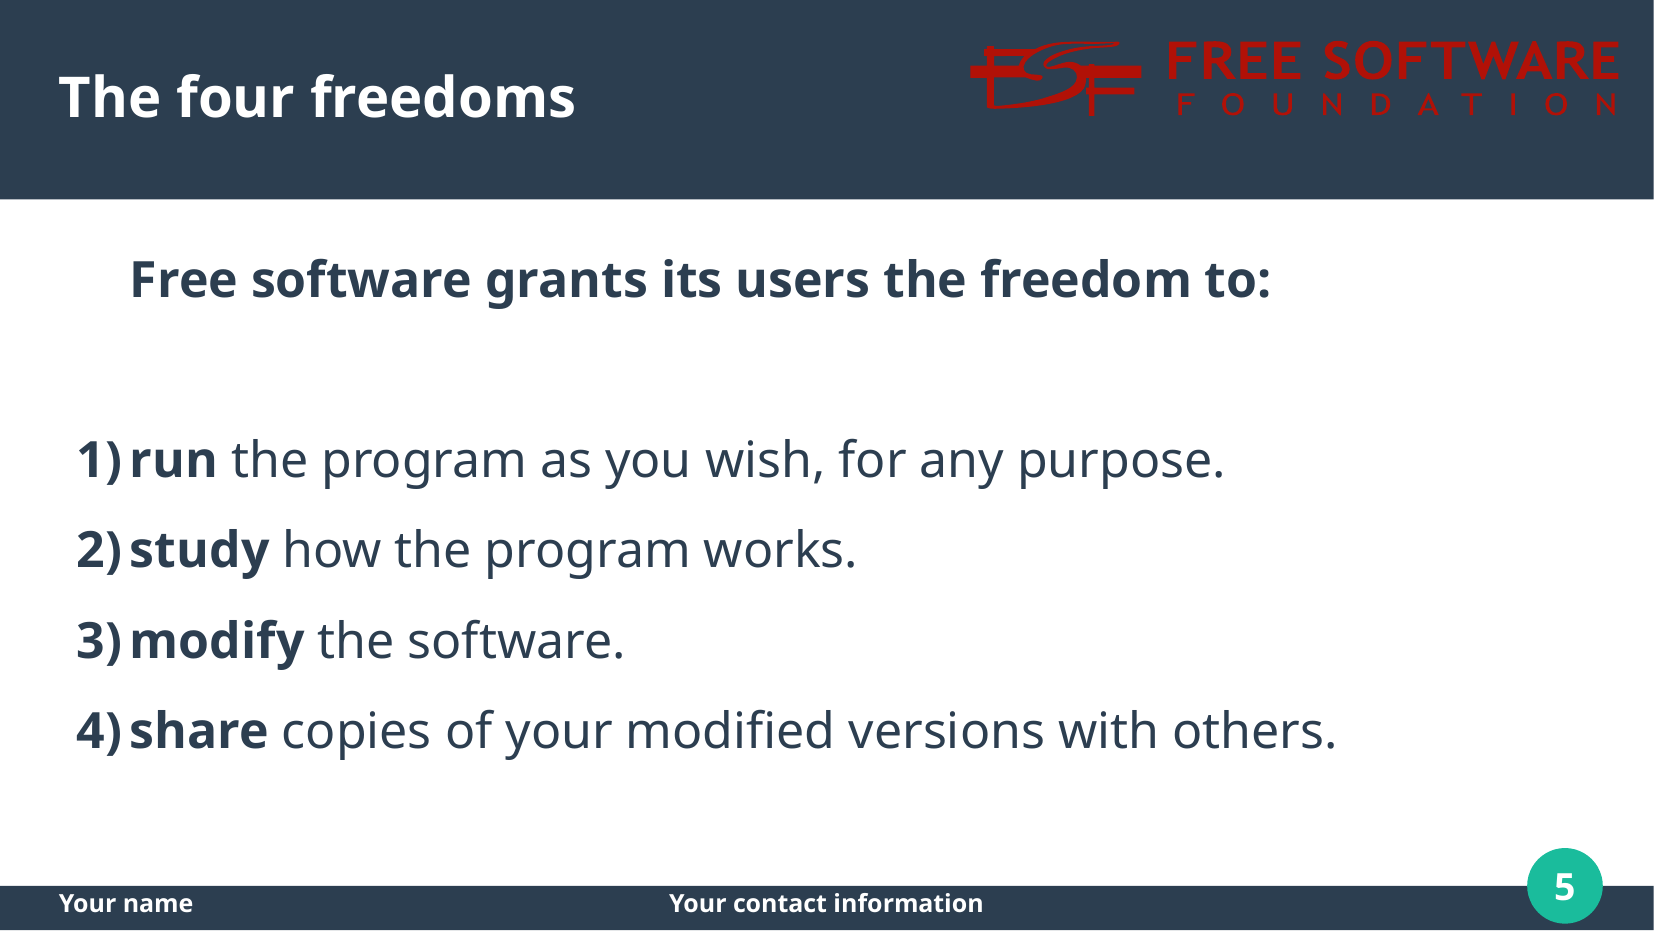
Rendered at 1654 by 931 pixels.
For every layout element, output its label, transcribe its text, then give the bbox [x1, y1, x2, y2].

title The four freedoms [59, 37, 1595, 156]
list Free software grants its users the freedom to: run the program as you wish, for any purpose. study how the program works. modify the software. share copies of your modified versions with others. [59, 243, 1595, 864]
